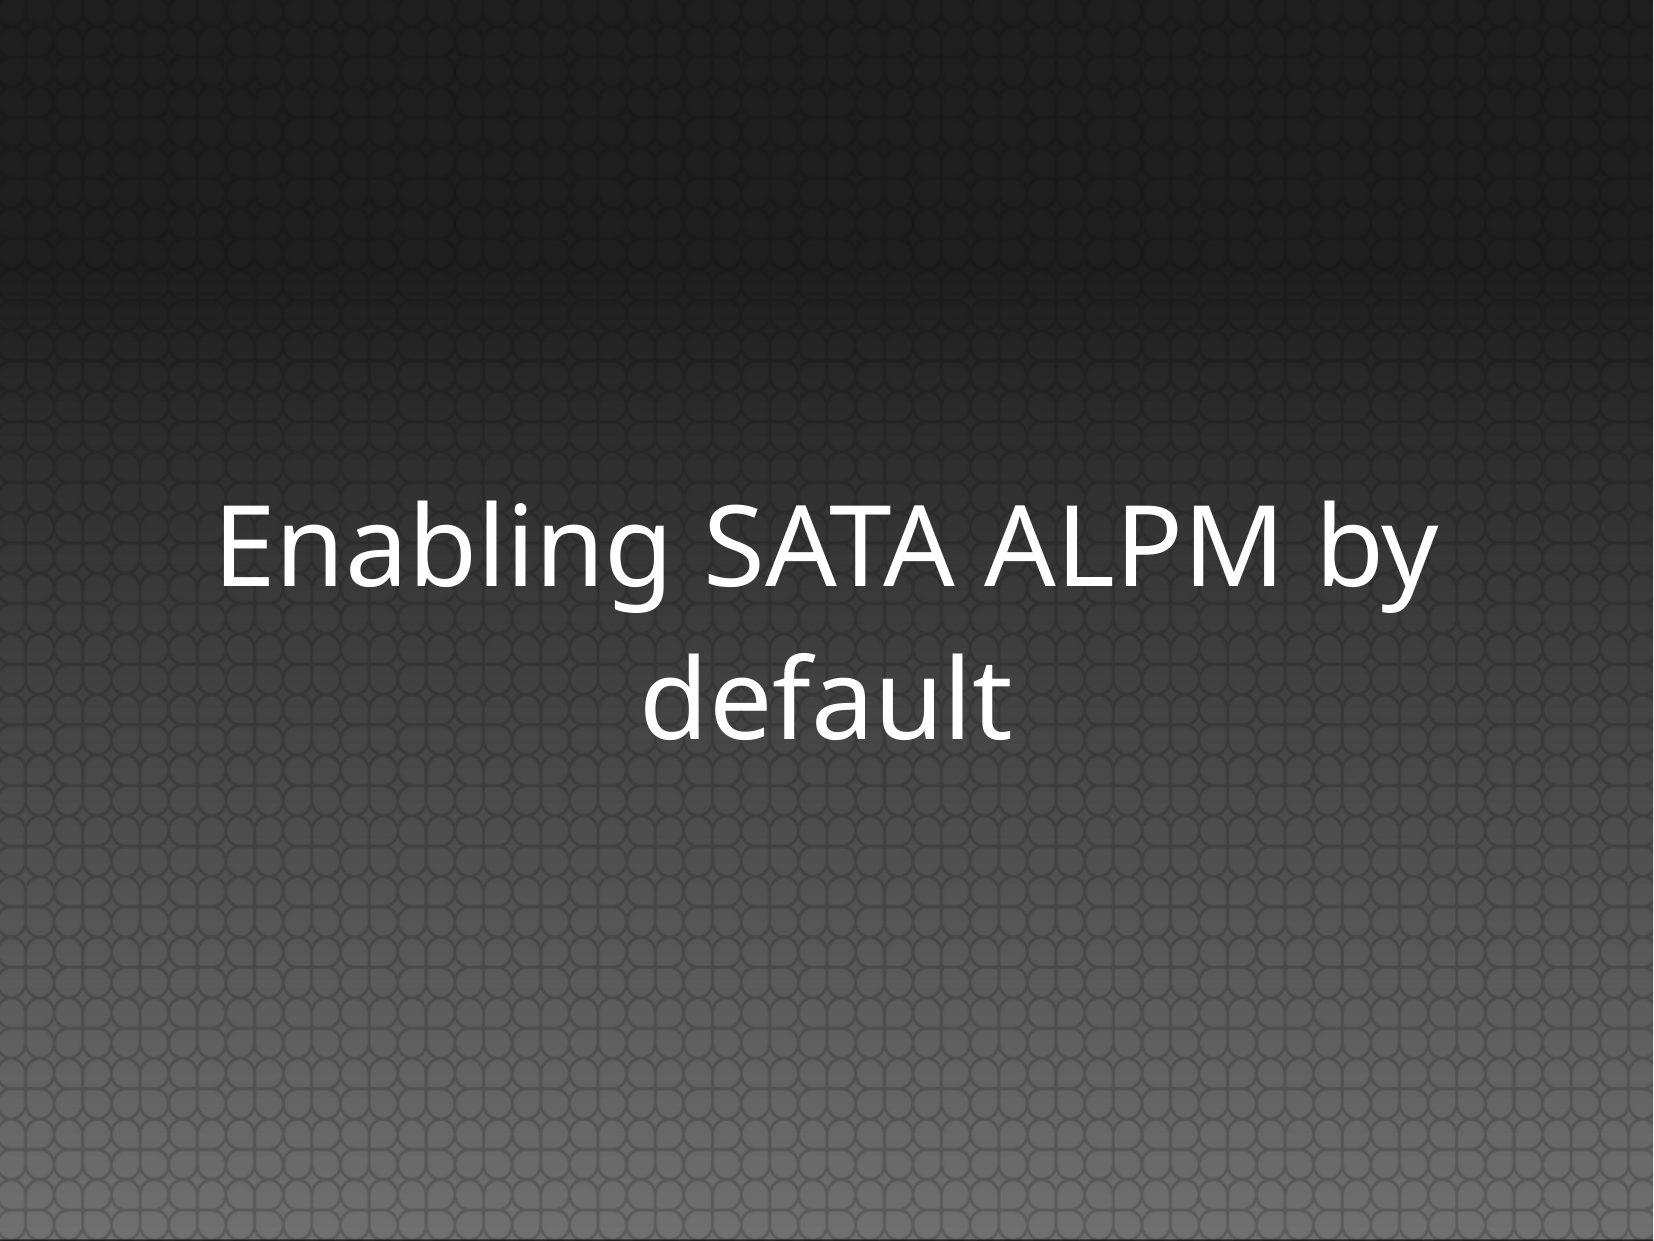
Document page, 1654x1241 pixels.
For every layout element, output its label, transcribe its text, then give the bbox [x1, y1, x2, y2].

title Enabling SATA ALPM by default [17, 390, 1637, 848]
picture [0, 0, 1654, 1241]
